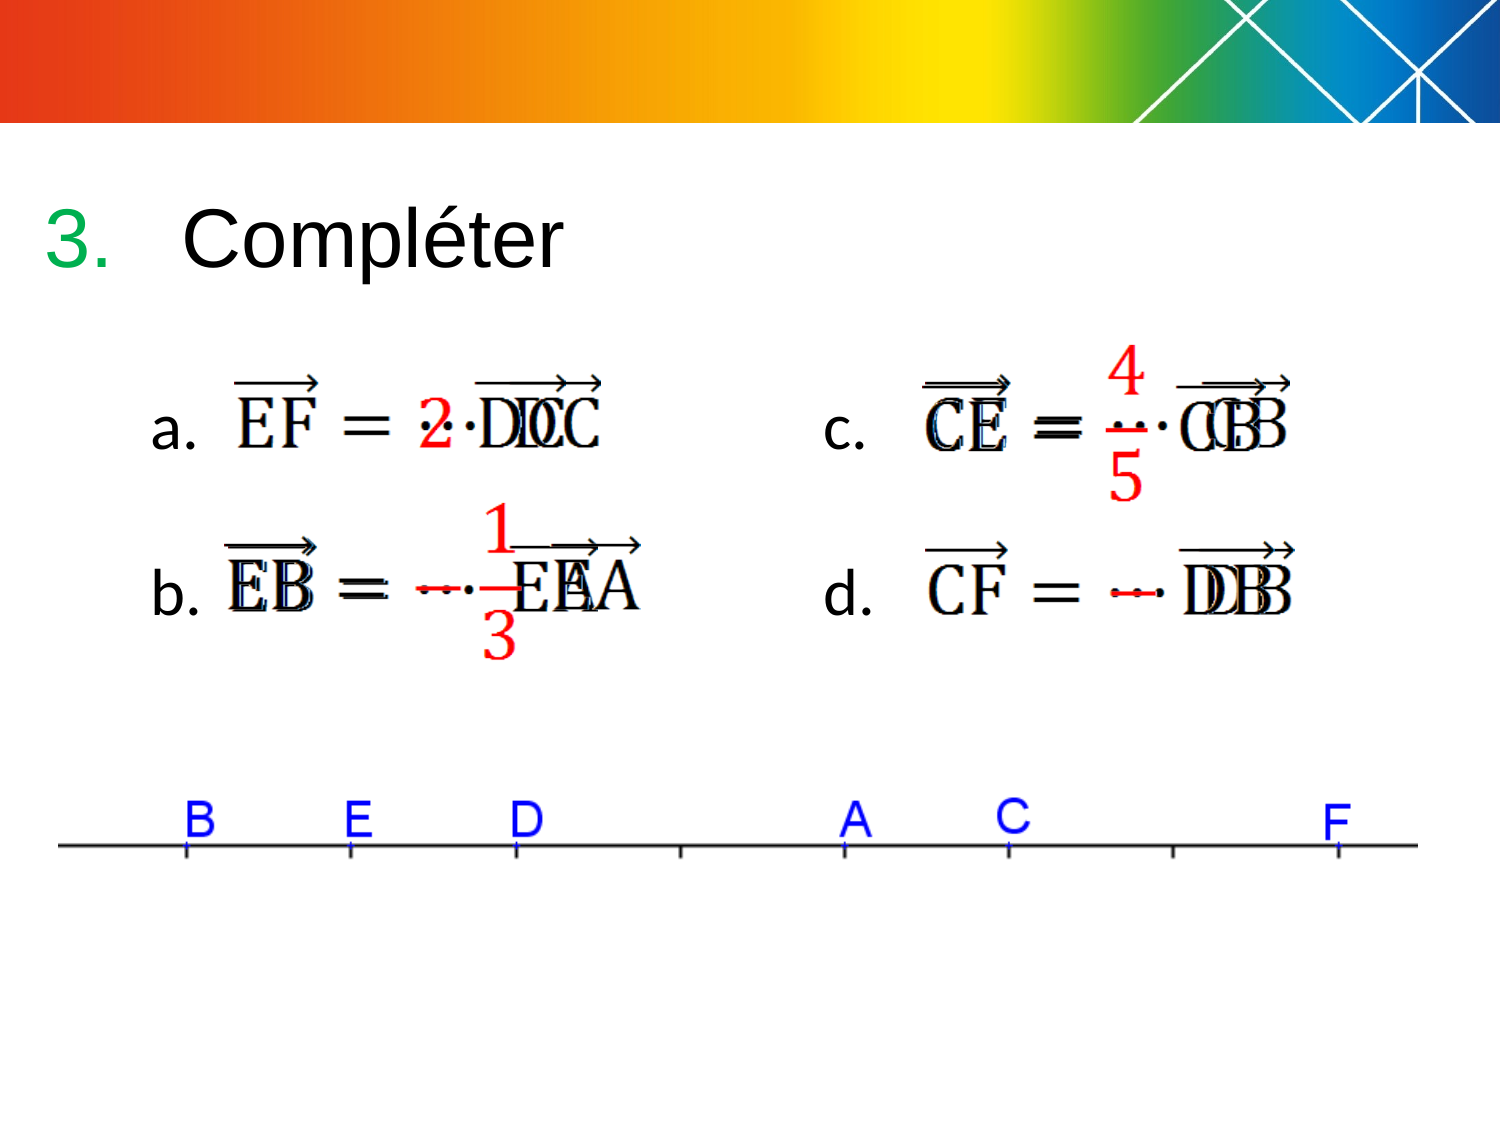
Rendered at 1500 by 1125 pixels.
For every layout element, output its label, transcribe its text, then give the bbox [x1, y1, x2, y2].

picture [224, 492, 641, 676]
title Compléter [29, 163, 1500, 305]
picture [234, 363, 601, 478]
picture [922, 334, 1290, 516]
picture [925, 530, 1295, 645]
picture [1340, 0, 1500, 123]
text_box c. d. [808, 375, 1364, 717]
picture [0, 0, 1359, 123]
picture [58, 749, 1418, 916]
text_box a. b. [135, 375, 691, 717]
